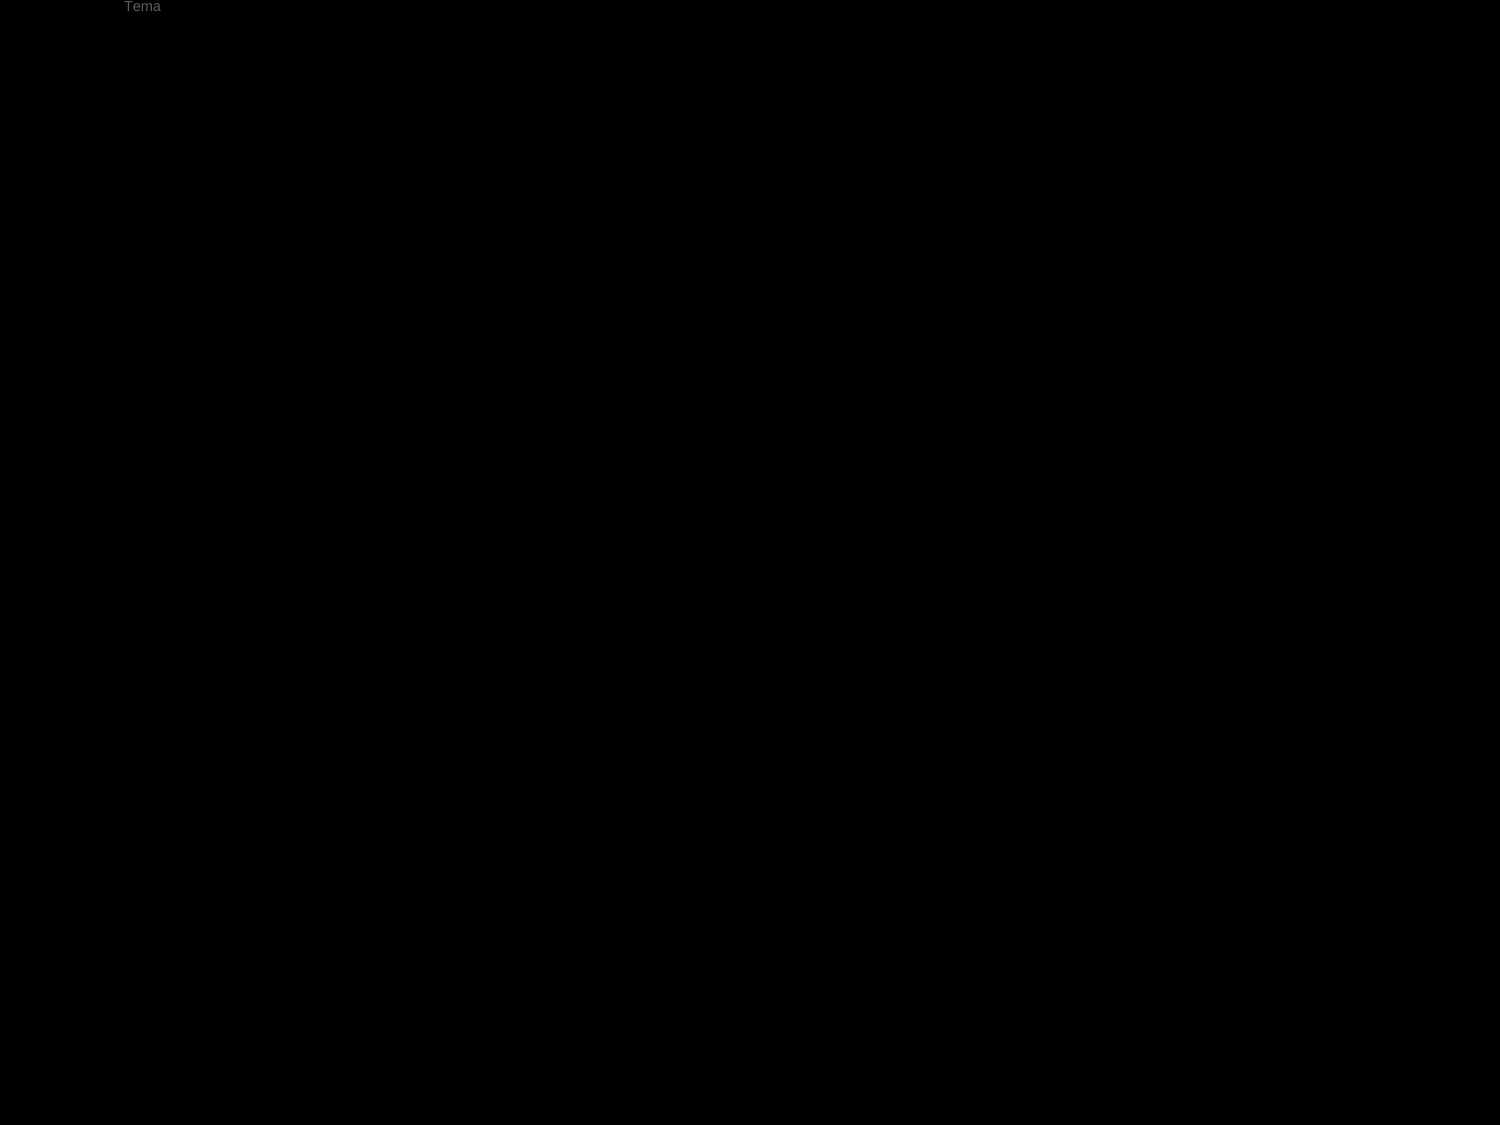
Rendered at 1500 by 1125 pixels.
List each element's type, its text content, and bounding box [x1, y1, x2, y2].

title Tema [0, 0, 286, 23]
